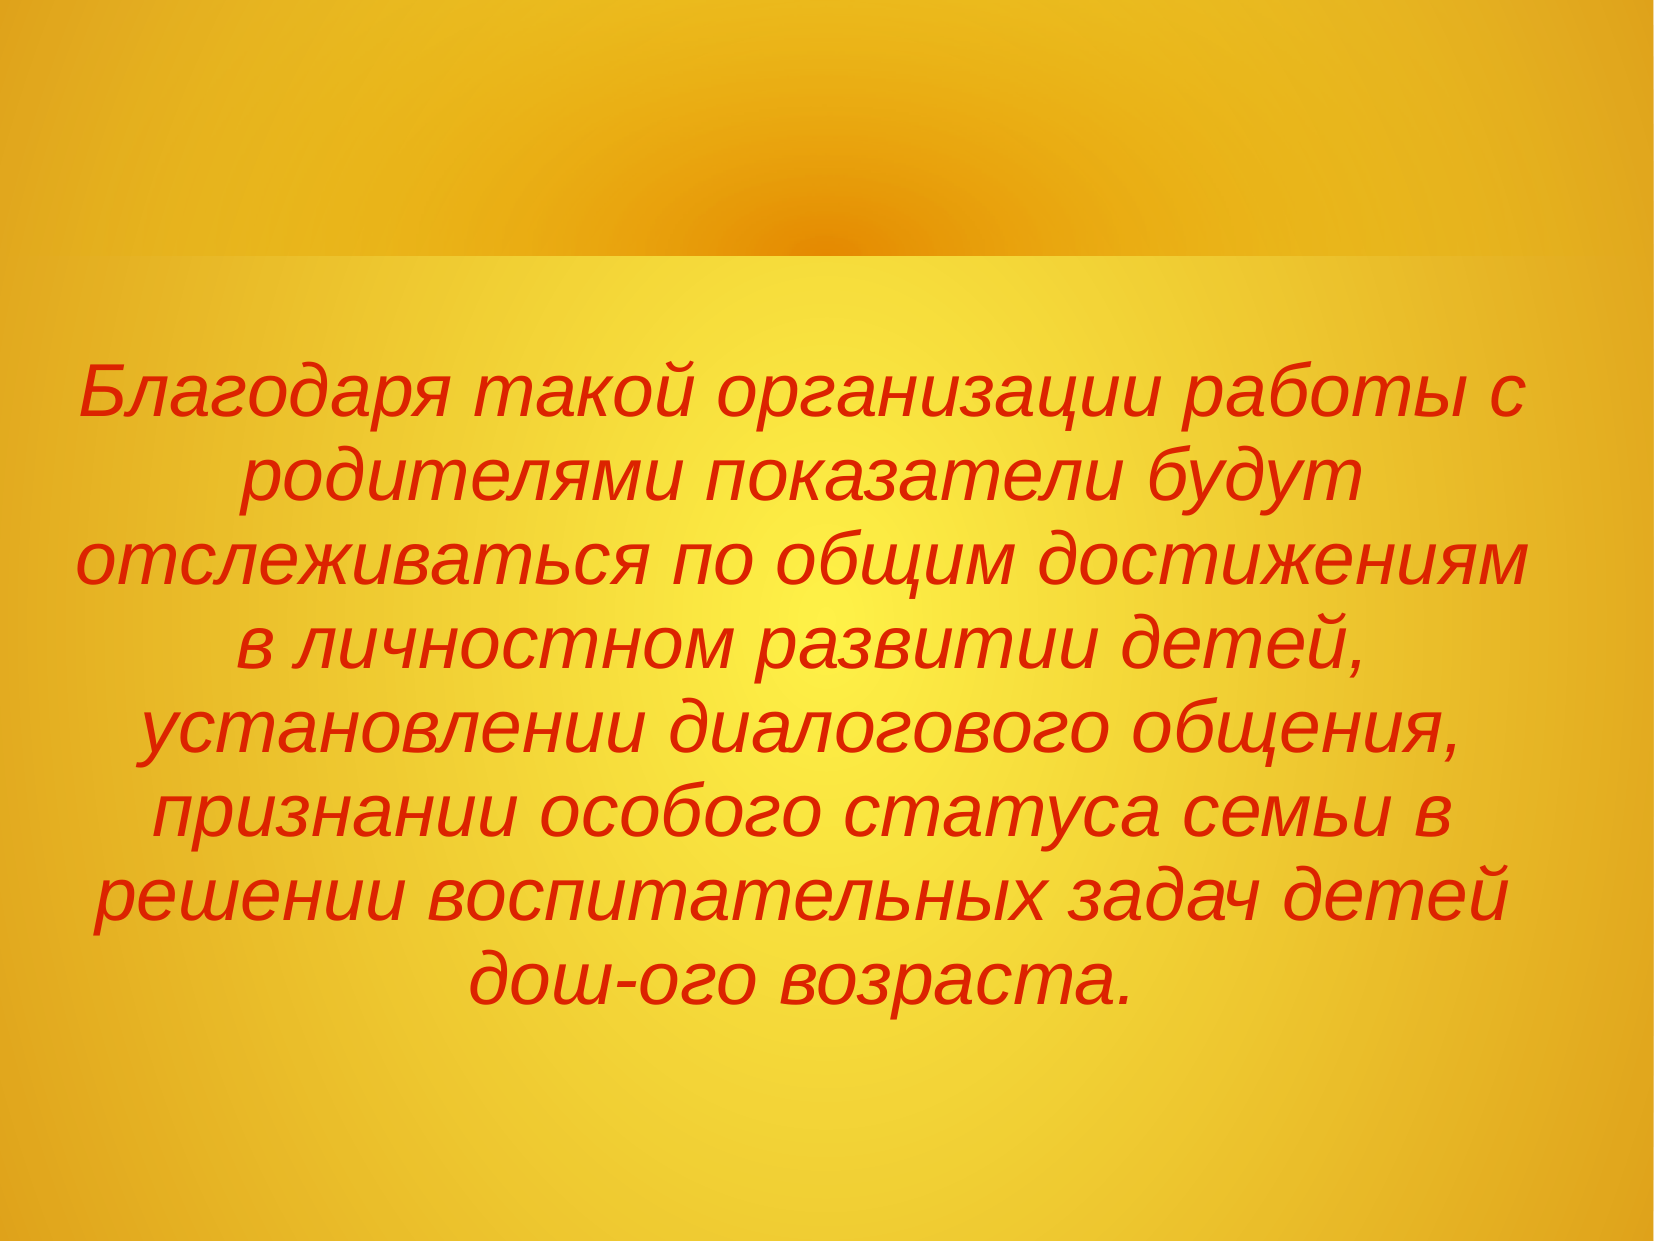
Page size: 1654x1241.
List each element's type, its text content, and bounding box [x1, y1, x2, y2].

subtitle Благодаря такой организации работы с родителями показатели будут отслеживаться по общим достижениям в личностном развитии детей, установлении диалогового общения, признании особого статуса семьи в решении воспитательных задач детей дош-ого возраста. [59, 199, 1548, 1170]
